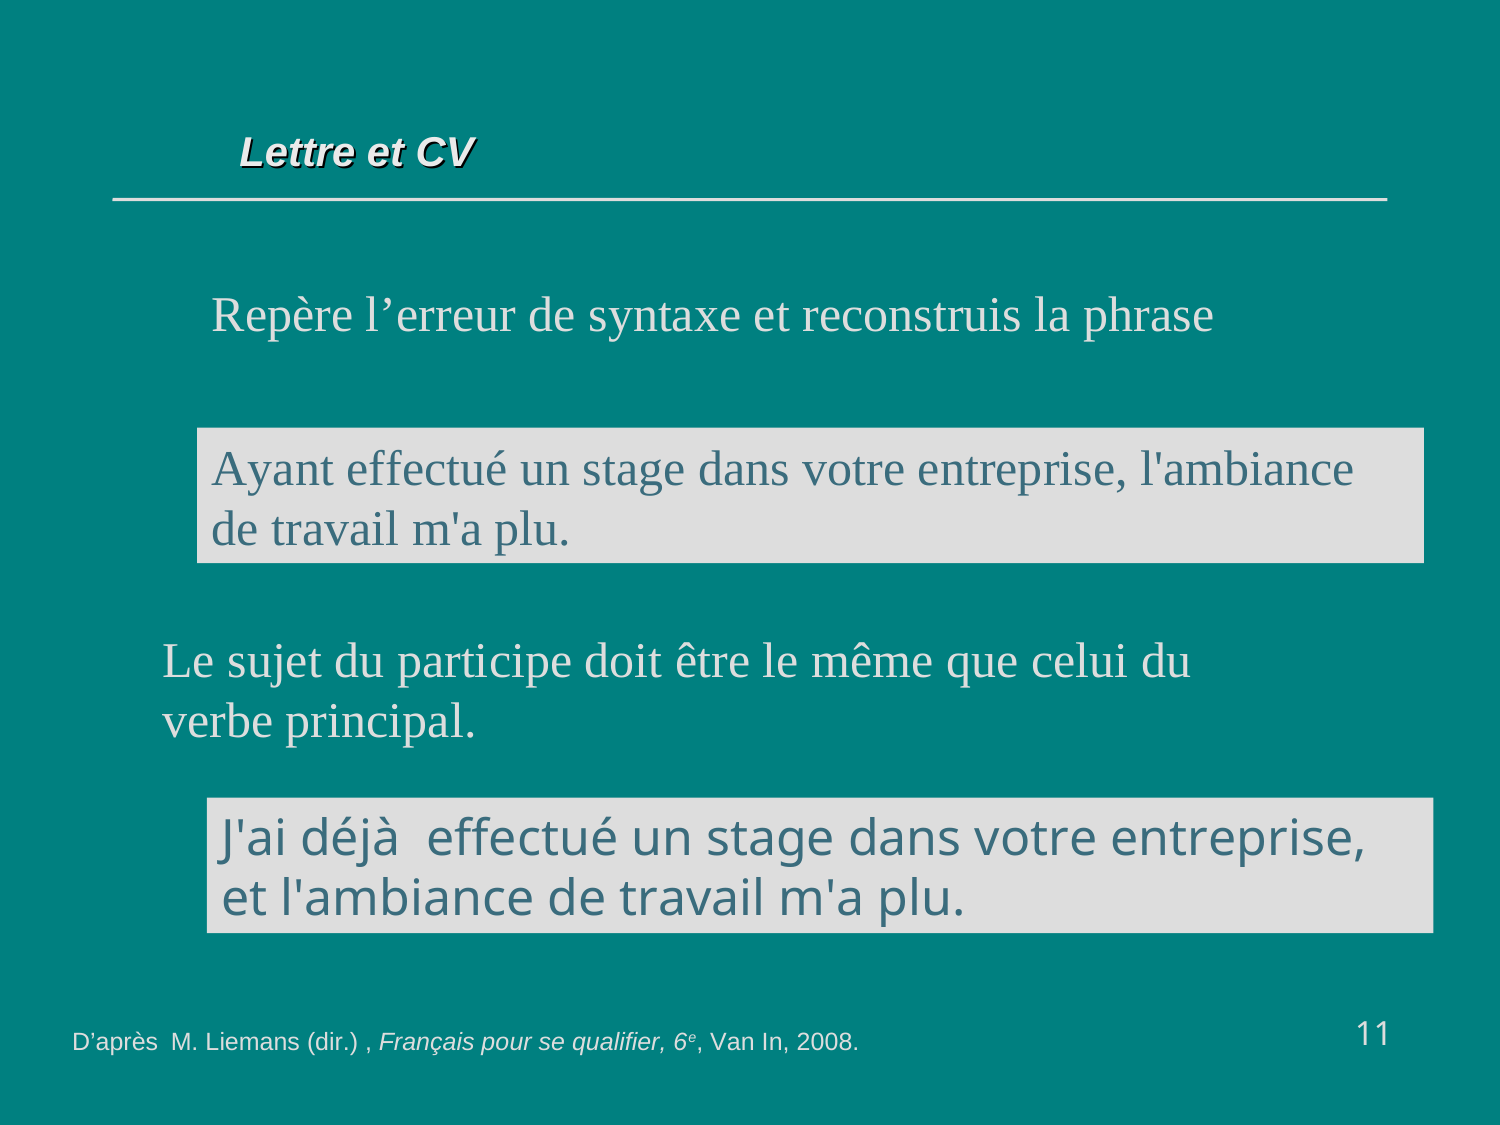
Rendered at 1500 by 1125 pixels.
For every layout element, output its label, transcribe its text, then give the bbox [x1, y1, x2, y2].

text_box Ayant effectué un stage dans votre entreprise, l'ambiance de travail m'a plu. [197, 427, 1424, 564]
text_box Lettre et CV [224, 116, 489, 183]
text_box Le sujet du participe doit être le même que celui du verbe principal. [147, 620, 1241, 756]
text_box J'ai déjà effectué un stage dans votre entreprise, et l'ambiance de travail m'a plu. [206, 797, 1434, 934]
text_box Repère l’erreur de syntaxe et reconstruis la phrase [59, 274, 1380, 350]
text_box D’après M. Liemans (dir.) , Français pour se qualifier, 6e, Van In, 2008. [57, 992, 1219, 1069]
